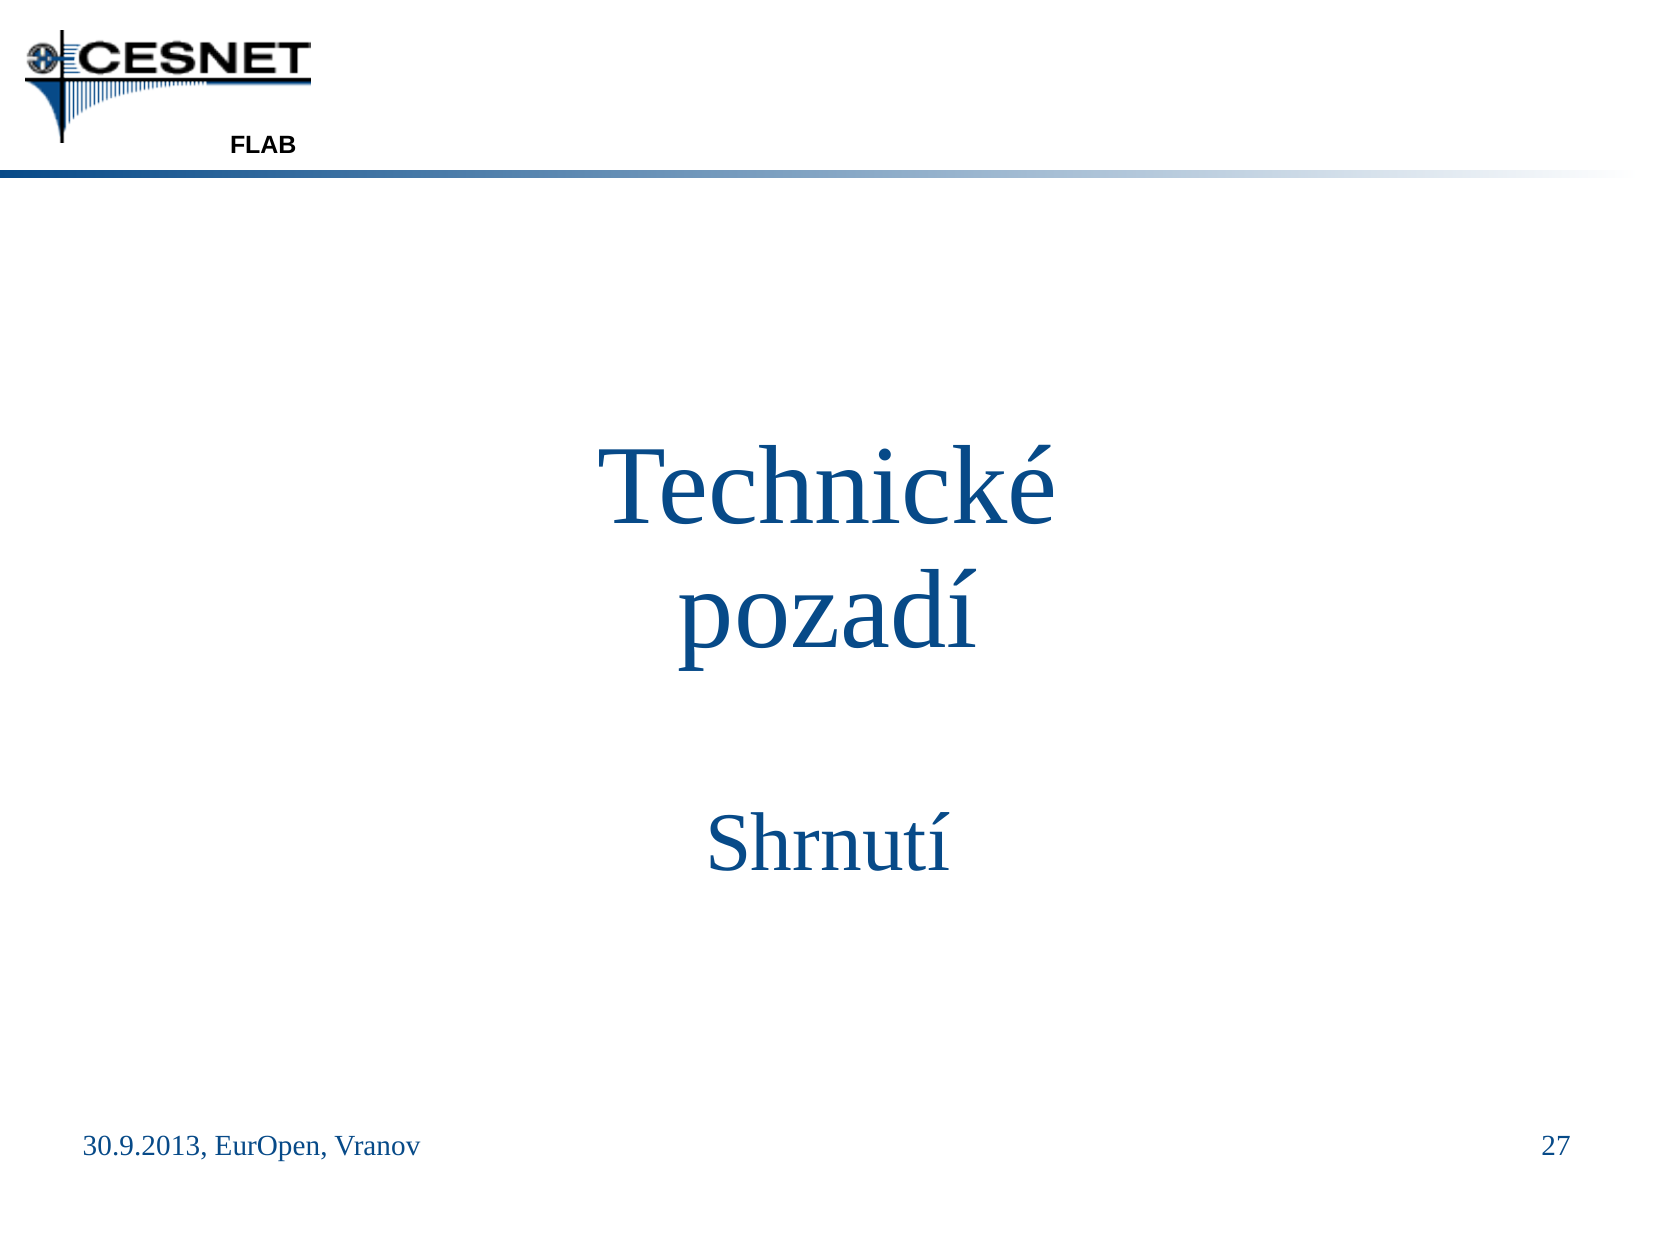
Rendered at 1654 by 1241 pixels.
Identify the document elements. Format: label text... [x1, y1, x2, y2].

picture [25, 30, 311, 143]
text_box Technické pozadí Shrnutí [366, 422, 1290, 889]
